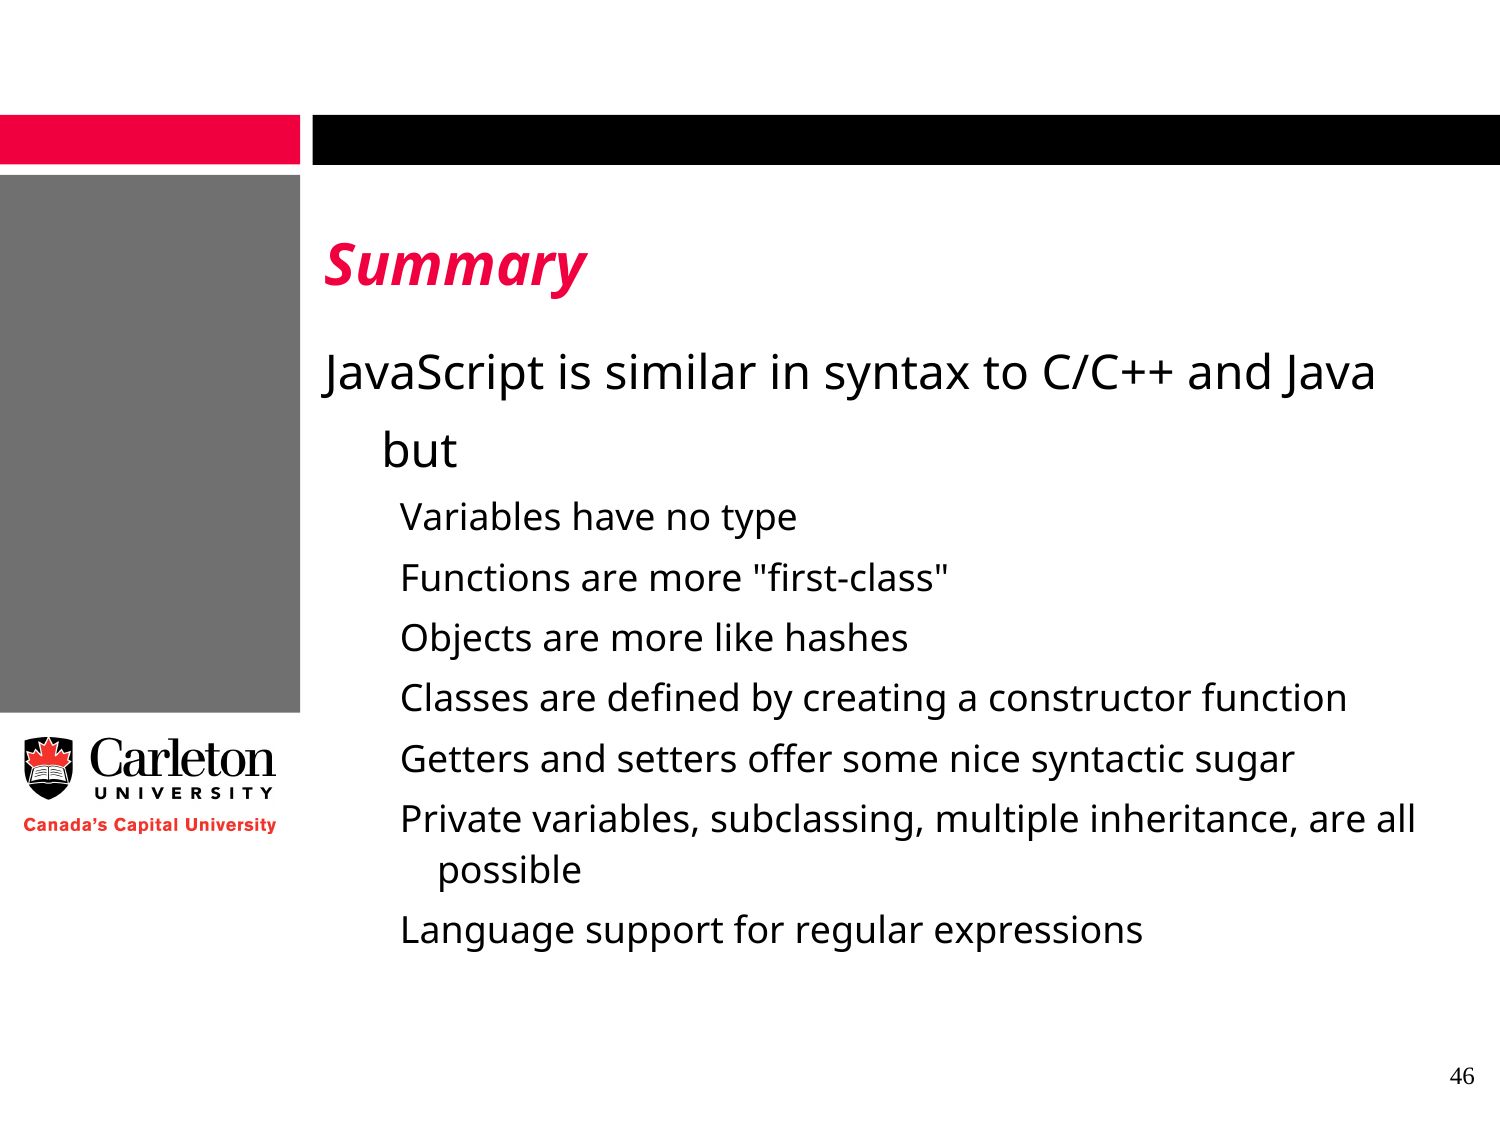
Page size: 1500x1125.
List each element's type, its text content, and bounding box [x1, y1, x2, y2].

title Summary [324, 187, 1450, 324]
list JavaScript is similar in syntax to C/C++ and Java but Variables have no type Functions are more "first-class" Objects are more like hashes Classes are defined by creating a constructor function Getters and setters offer some nice syntactic sugar Private variables, subclassing, multiple inheritance, are all possible Language support for regular expressions [324, 324, 1450, 1036]
picture [24, 737, 276, 834]
